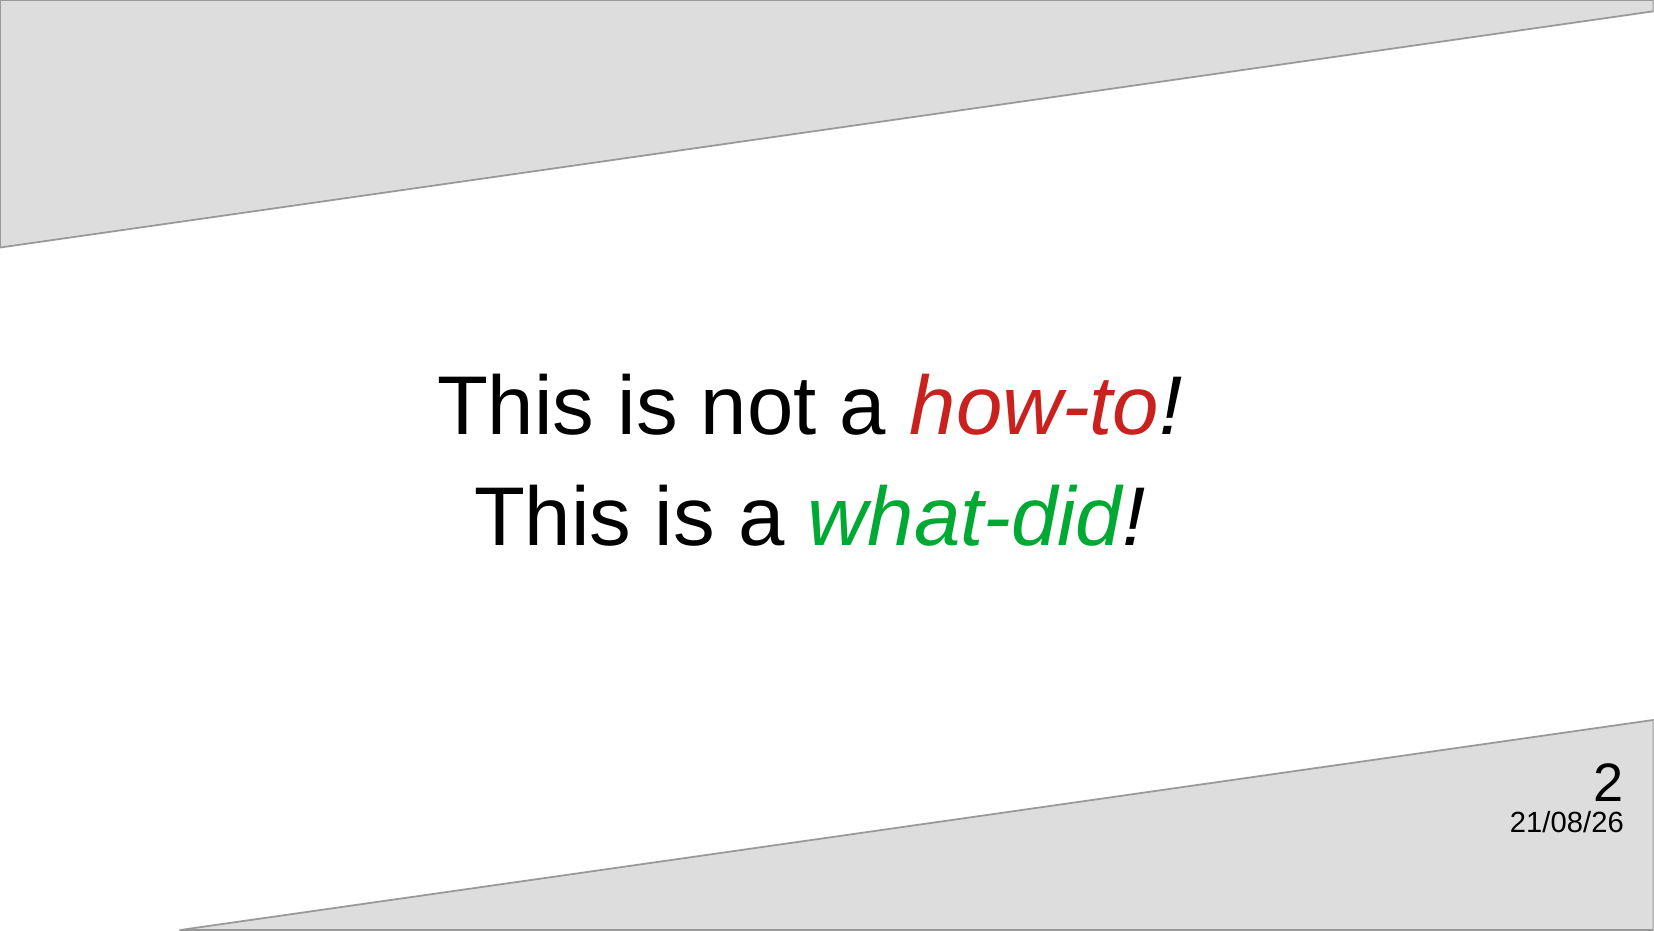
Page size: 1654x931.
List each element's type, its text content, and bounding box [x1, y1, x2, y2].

list This is not a how-to! This is a what-did! [82, 248, 1538, 789]
